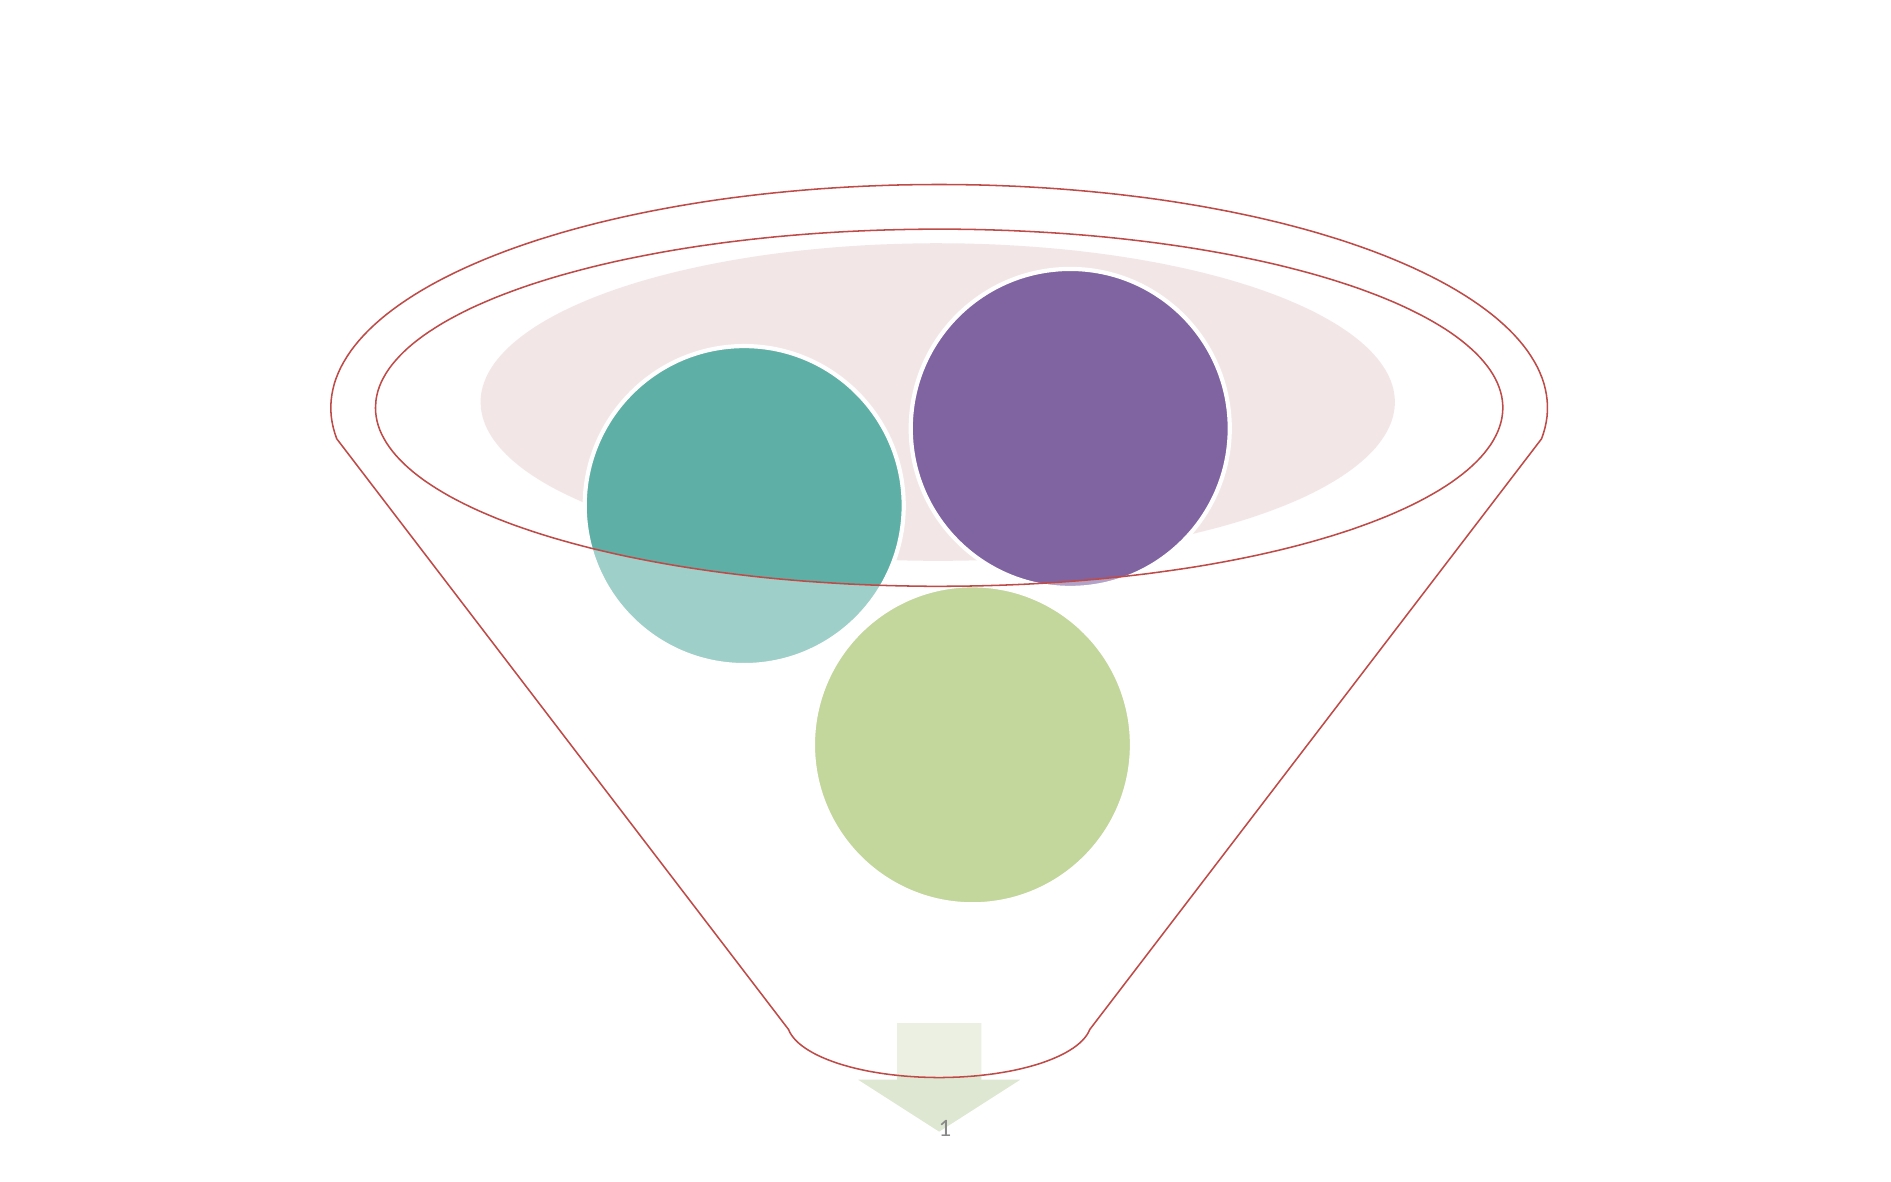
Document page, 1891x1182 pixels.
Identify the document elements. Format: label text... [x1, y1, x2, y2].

text_box 1 [645, 1094, 1245, 1158]
text_box [330, 184, 1548, 1094]
